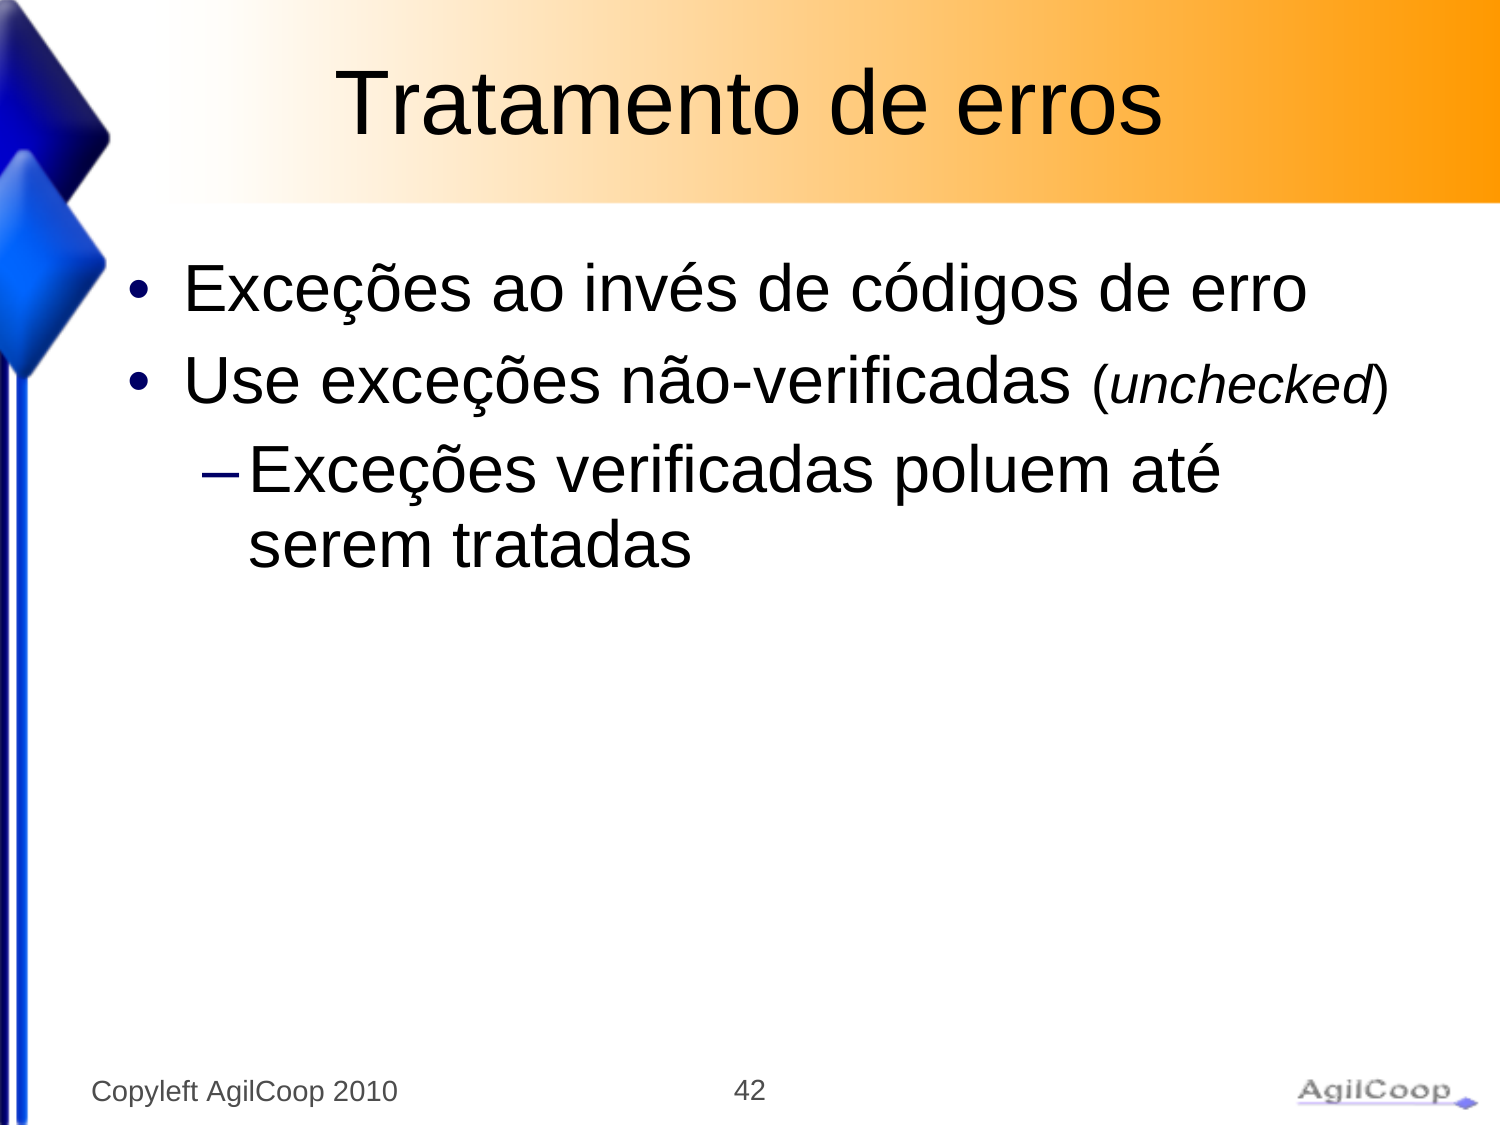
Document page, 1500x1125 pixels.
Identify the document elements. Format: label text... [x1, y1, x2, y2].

list Exceções ao invés de códigos de erro Use exceções não-verificadas (unchecked) Exceções verificadas poluem até serem tratadas [112, 243, 1426, 1006]
title Tratamento de erros [75, 8, 1426, 197]
picture [0, 0, 1500, 1125]
